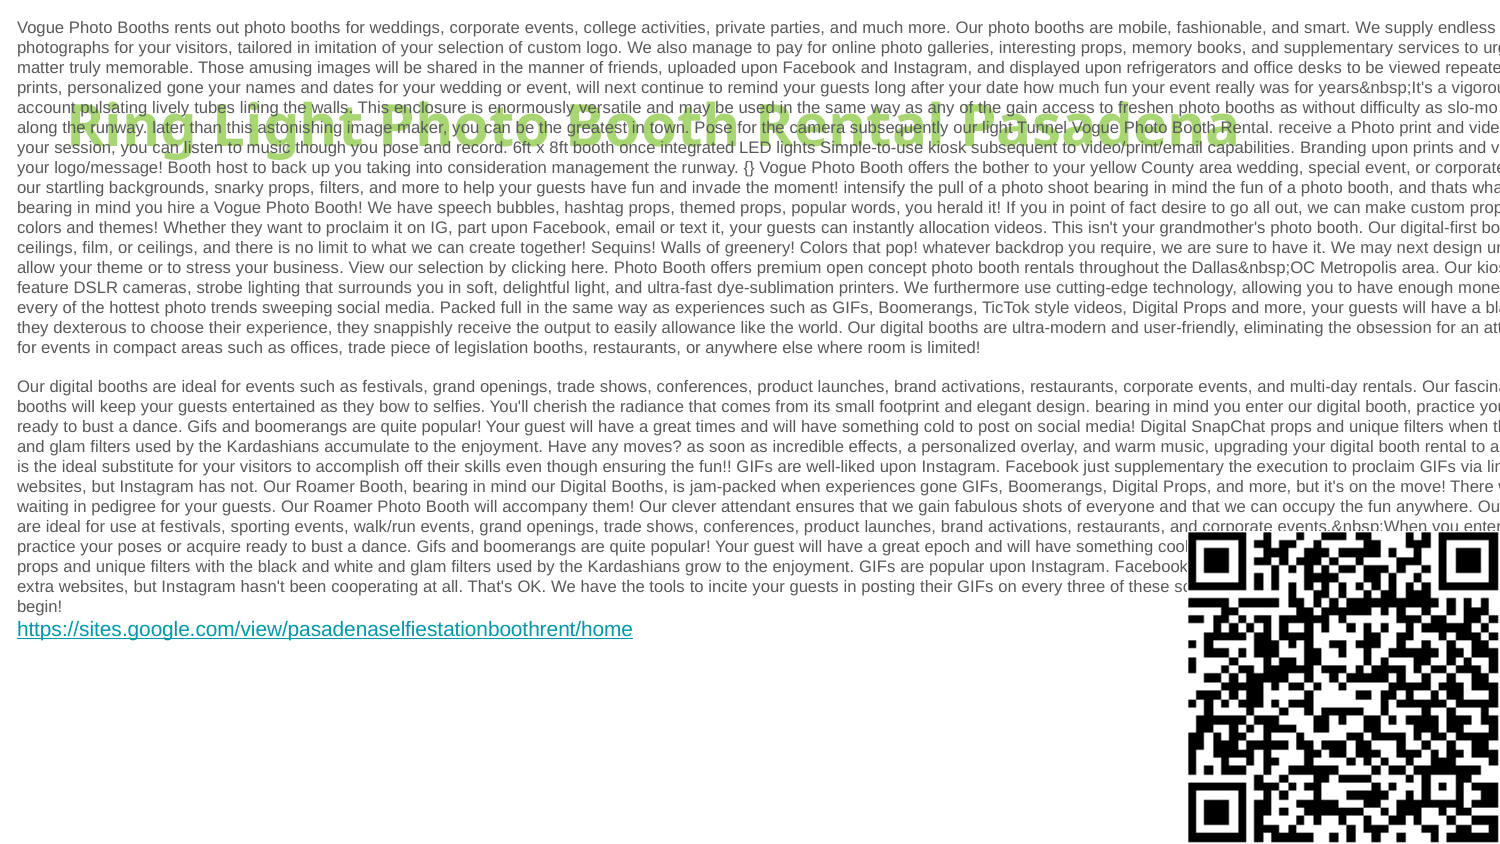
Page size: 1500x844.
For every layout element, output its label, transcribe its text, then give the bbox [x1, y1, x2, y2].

picture [1187, 531, 1500, 844]
text_box Vogue Photo Booths rents out photo booths for weddings, corporate events, college activities, private parties, and much more. Our photo booths are mobile, fashionable, and smart. We supply endless high resolved photographs for your visitors, tailored in imitation of your selection of custom logo. We also manage to pay for online photo galleries, interesting props, memory books, and supplementary services to urge on make your matter truly memorable. Those amusing images will be shared in the manner of friends, uploaded upon Facebook and Instagram, and displayed upon refrigerators and office desks to be viewed repeatedly. Those guest prints, personalized gone your names and dates for your wedding or event, will next continue to remind your guests long after your date how much fun your event really was for years&nbsp;It's a vigorous tunnel taking into account pulsating lively tubes lining the walls. This enclosure is enormously versatile and may be used in the same way as any of the gain access to freshen photo booths as without difficulty as slo-mo video. direct all along the runway. later than this astonishing image maker, you can be the greatest in town. Pose for the camera subsequently our light Tunnel Vogue Photo Booth Rental. receive a Photo print and video emailed. During your session, you can listen to music though you pose and record. 6ft x 8ft booth once integrated LED lights Simple-to-use kiosk subsequent to video/print/email capabilities. Branding upon prints and video. all photo bears your logo/message! Booth host to back up you taking into consideration management the runway. {} Vogue Photo Booth offers the bother to your yellow County area wedding, special event, or corporate event! pick from our startling backgrounds, snarky props, filters, and more to help your guests have fun and invade the moment! intensify the pull of a photo shoot bearing in mind the fun of a photo booth, and thats what you acquire bearing in mind you hire a Vogue Photo Booth! We have speech bubbles, hashtag props, themed props, popular words, you herald it! If you in point of fact desire to go all out, we can make custom props in your favorite colors and themes! Whether they want to proclaim it on IG, part upon Facebook, email or text it, your guests can instantly allocation videos. This isn't your grandmother's photo booth. Our digital-first booths have no walls, ceilings, film, or ceilings, and there is no limit to what we can create together! Sequins! Walls of greenery! Colors that pop! whatever backdrop you require, we are sure to have it. We may next design unique backdrops to allow your theme or to stress your business. View our selection by clicking here. Photo Booth offers premium open concept photo booth rentals throughout the Dallas&nbsp;OC Metropolis area. Our kiosk-style booths feature DSLR cameras, strobe lighting that surrounds you in soft, delightful light, and ultra-fast dye-sublimation printers. We furthermore use cutting-edge technology, allowing you to have enough money your guests when every of the hottest photo trends sweeping social media. Packed full in the same way as experiences such as GIFs, Boomerangs, TicTok style videos, Digital Props and more, your guests will have a blast! Not lonely are they dexterous to choose their experience, they snappishly receive the output to easily allowance like the world. Our digital booths are ultra-modern and user-friendly, eliminating the obsession for an attendant. It is ideal for events in compact areas such as offices, trade piece of legislation booths, restaurants, or anywhere else where room is limited! Our digital booths are ideal for events such as festivals, grand openings, trade shows, conferences, product launches, brand activations, restaurants, corporate events, and multi-day rentals. Our fascinating all digital selfie booths will keep your guests entertained as they bow to selfies. You'll cherish the radiance that comes from its small footprint and elegant design. bearing in mind you enter our digital booth, practice your poses or get ready to bust a dance. Gifs and boomerangs are quite popular! Your guest will have a great times and will have something cold to post on social media! Digital SnapChat props and unique filters when the black and white and glam filters used by the Kardashians accumulate to the enjoyment. Have any moves? as soon as incredible effects, a personalized overlay, and warm music, upgrading your digital booth rental to a TikTok Video Booth is the ideal substitute for your visitors to accomplish off their skills even though ensuring the fun!! GIFs are well-liked upon Instagram. Facebook just supplementary the execution to proclaim GIFs via links from new websites, but Instagram has not. Our Roamer Booth, bearing in mind our Digital Booths, is jam-packed when experiences gone GIFs, Boomerangs, Digital Props, and more, but it's on the move! There will be no more waiting in pedigree for your guests. Our Roamer Photo Booth will accompany them! Our clever attendant ensures that we gain fabulous shots of everyone and that we can occupy the fun anywhere. Our Roamer Booths are ideal for use at festivals, sporting events, walk/run events, grand openings, trade shows, conferences, product launches, brand activations, restaurants, and corporate events.&nbsp;When you enter our digtal booth, practice your poses or acquire ready to bust a dance. Gifs and boomerangs are quite popular! Your guest will have a great epoch and will have something cool to pronounce upon social media! Digital "SnapChat"-style props and unique filters with the black and white and glam filters used by the Kardashians grow to the enjoyment. GIFs are popular upon Instagram. Facebook just added the skill to broadcast GIFs via associates from extra websites, but Instagram hasn't been cooperating at all. That's OK. We have the tools to incite your guests in posting their GIFs on every three of these social media platforms. allow the Likes, Shares, and Retweets begin! https://sites.google.com/view/pasadenaselfiestationboothrent/home [2, 2, 1500, 844]
